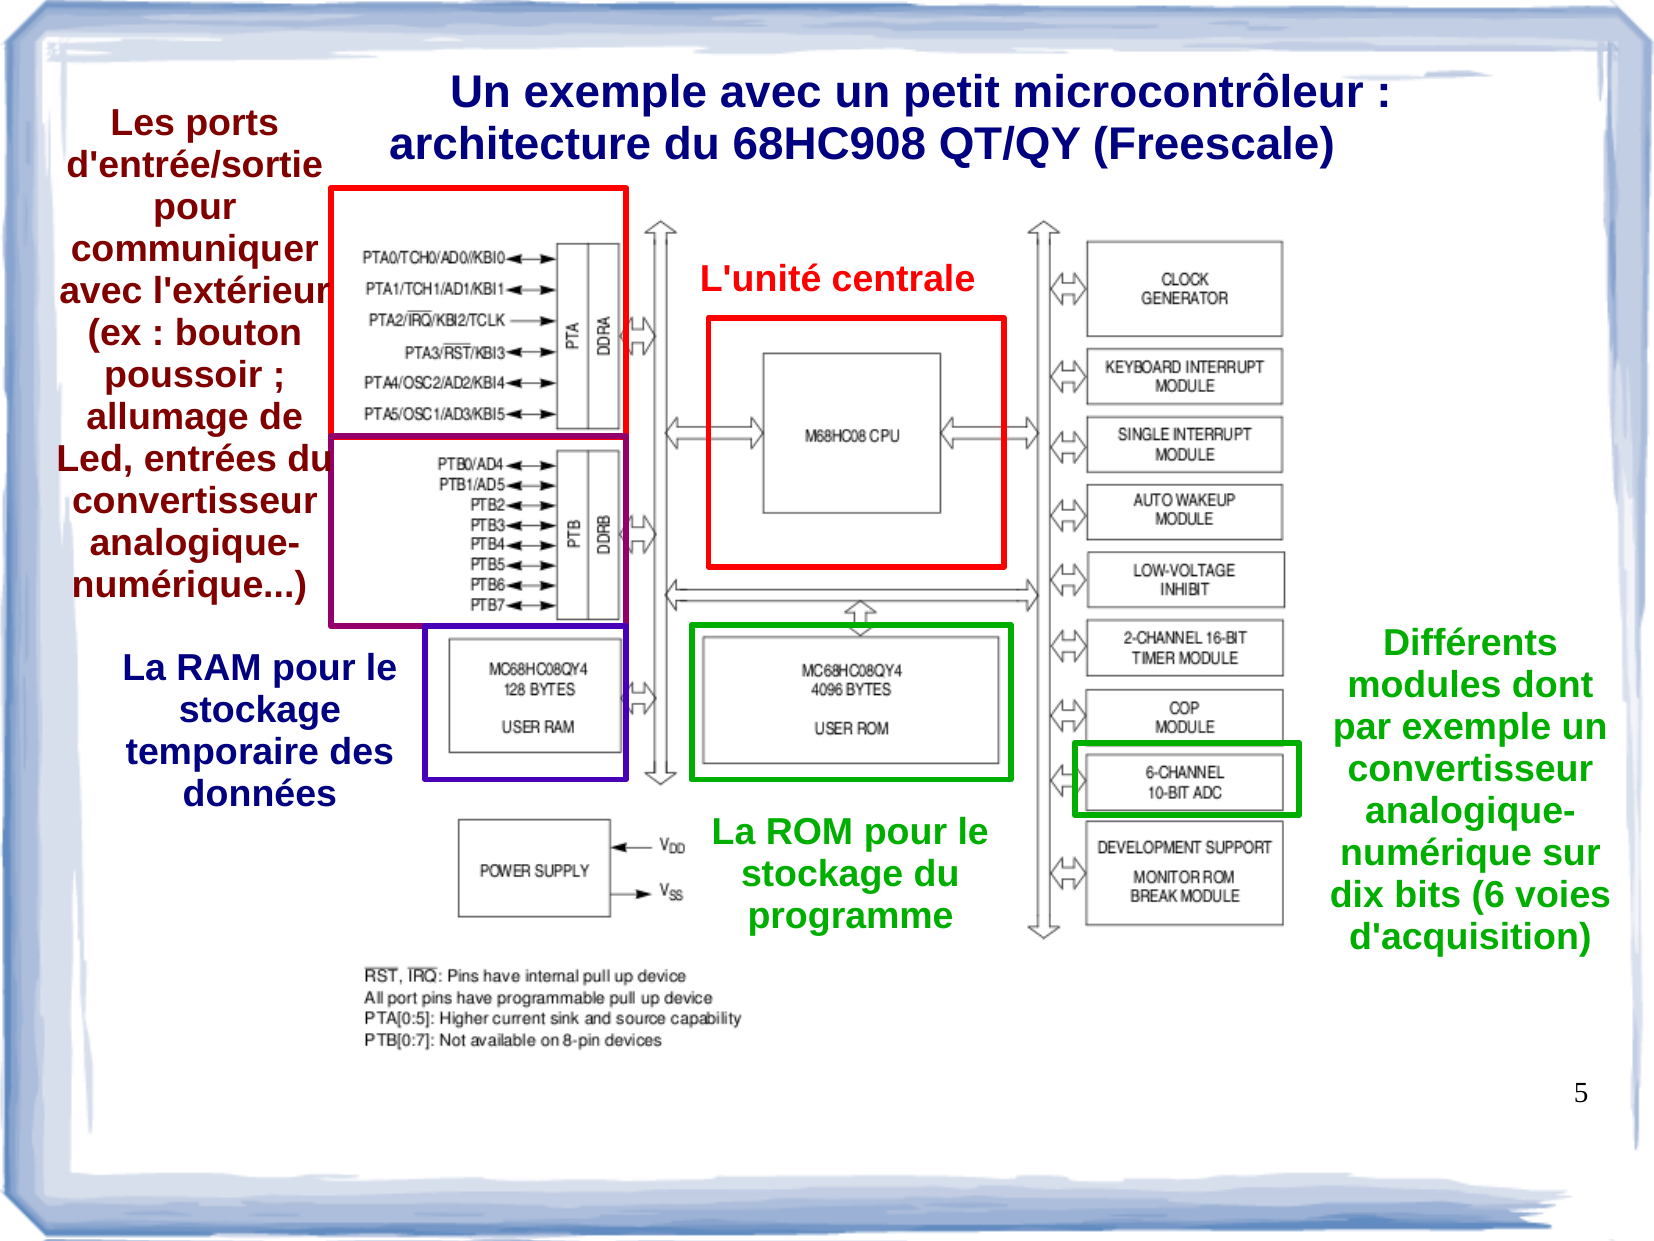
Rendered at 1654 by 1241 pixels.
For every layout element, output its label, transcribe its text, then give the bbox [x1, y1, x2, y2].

text_box Différents modules dont par exemple un convertisseur analogique-numérique sur dix bits (6 voies d'acquisition) [1311, 614, 1630, 1073]
text_box Un exemple avec un petit microcontrôleur : architecture du 68HC908 QT/QY (Freescale) [295, 59, 1430, 177]
text_box Les ports d'entrée/sortie pour communiquer avec l'extérieur (ex : bouton poussoir ; allumage de Led, entrées du convertisseur analogique-numérique...) [35, 94, 355, 614]
text_box La ROM pour le stockage du programme [673, 803, 1028, 944]
text_box La RAM pour le stockage temporaire des données [82, 638, 438, 822]
text_box L'unité centrale [685, 250, 1040, 308]
picture [0, 0, 1654, 1241]
